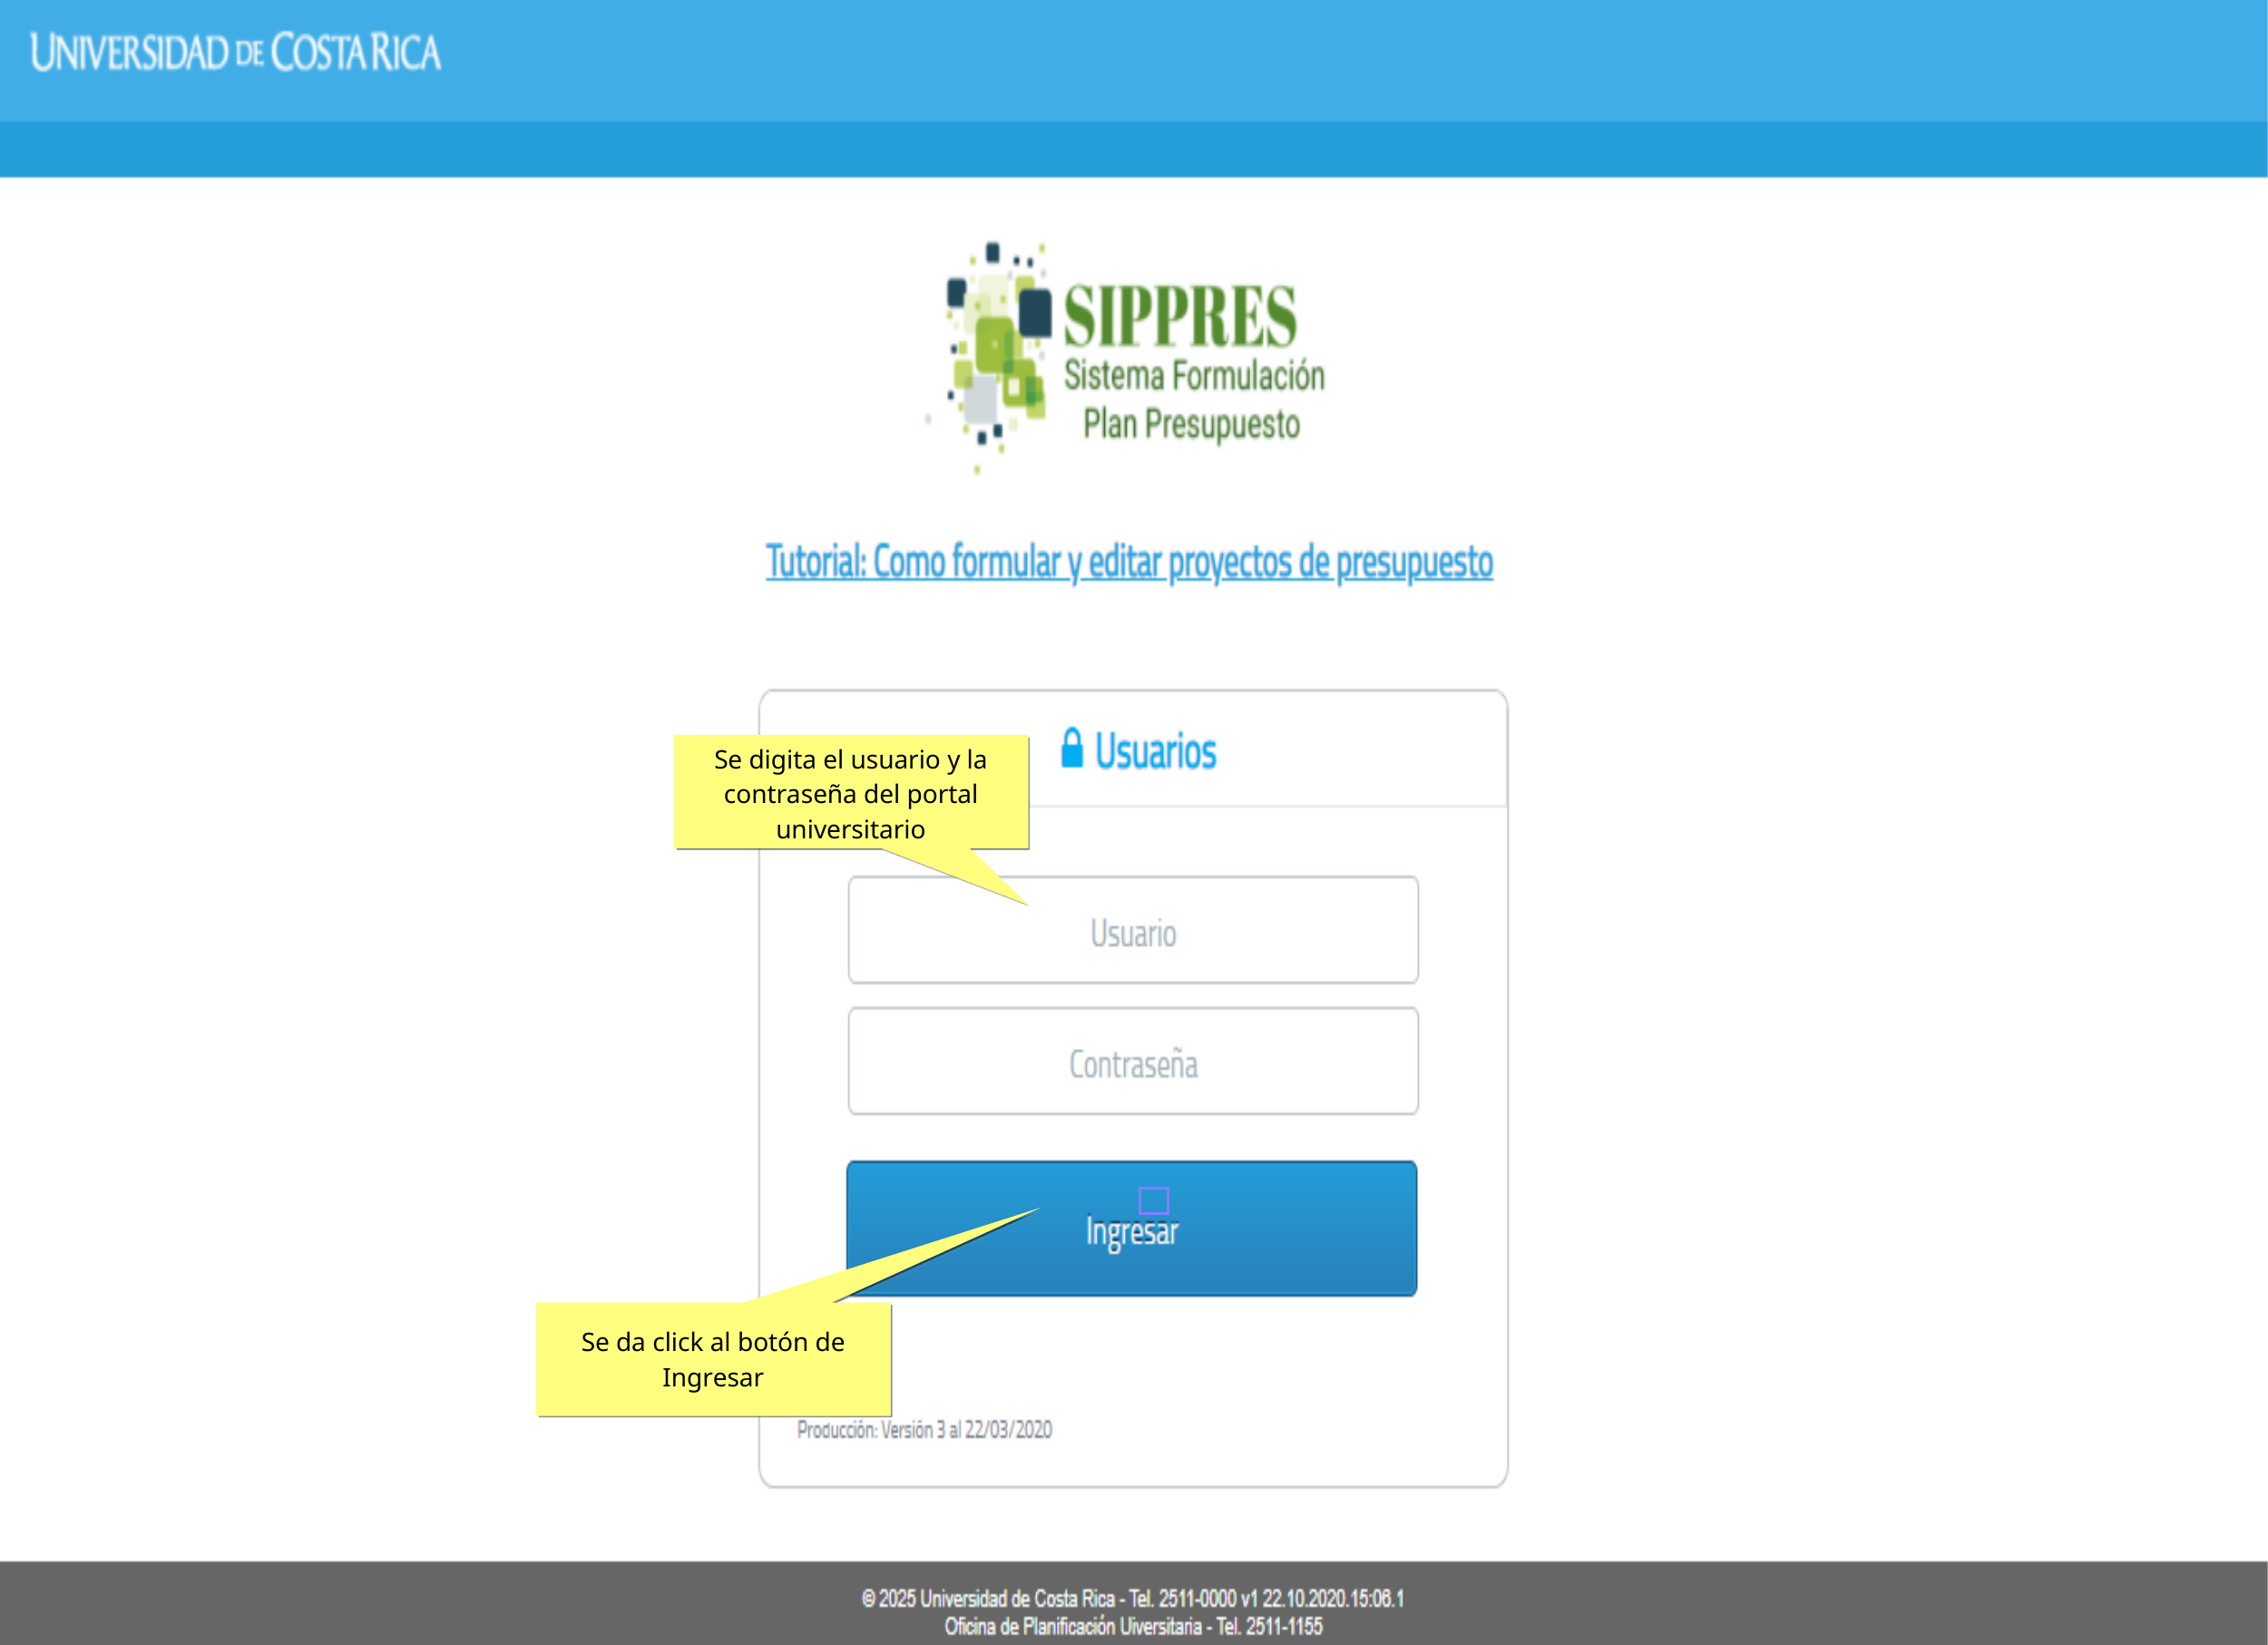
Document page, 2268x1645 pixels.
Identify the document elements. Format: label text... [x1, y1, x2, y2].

text_box Se da click al botón de Ingresar [536, 1207, 1041, 1416]
picture [0, 0, 2268, 1645]
text_box [1139, 1188, 1168, 1213]
text_box Se digita el usuario y la contraseña del portal universitario [673, 734, 1029, 906]
